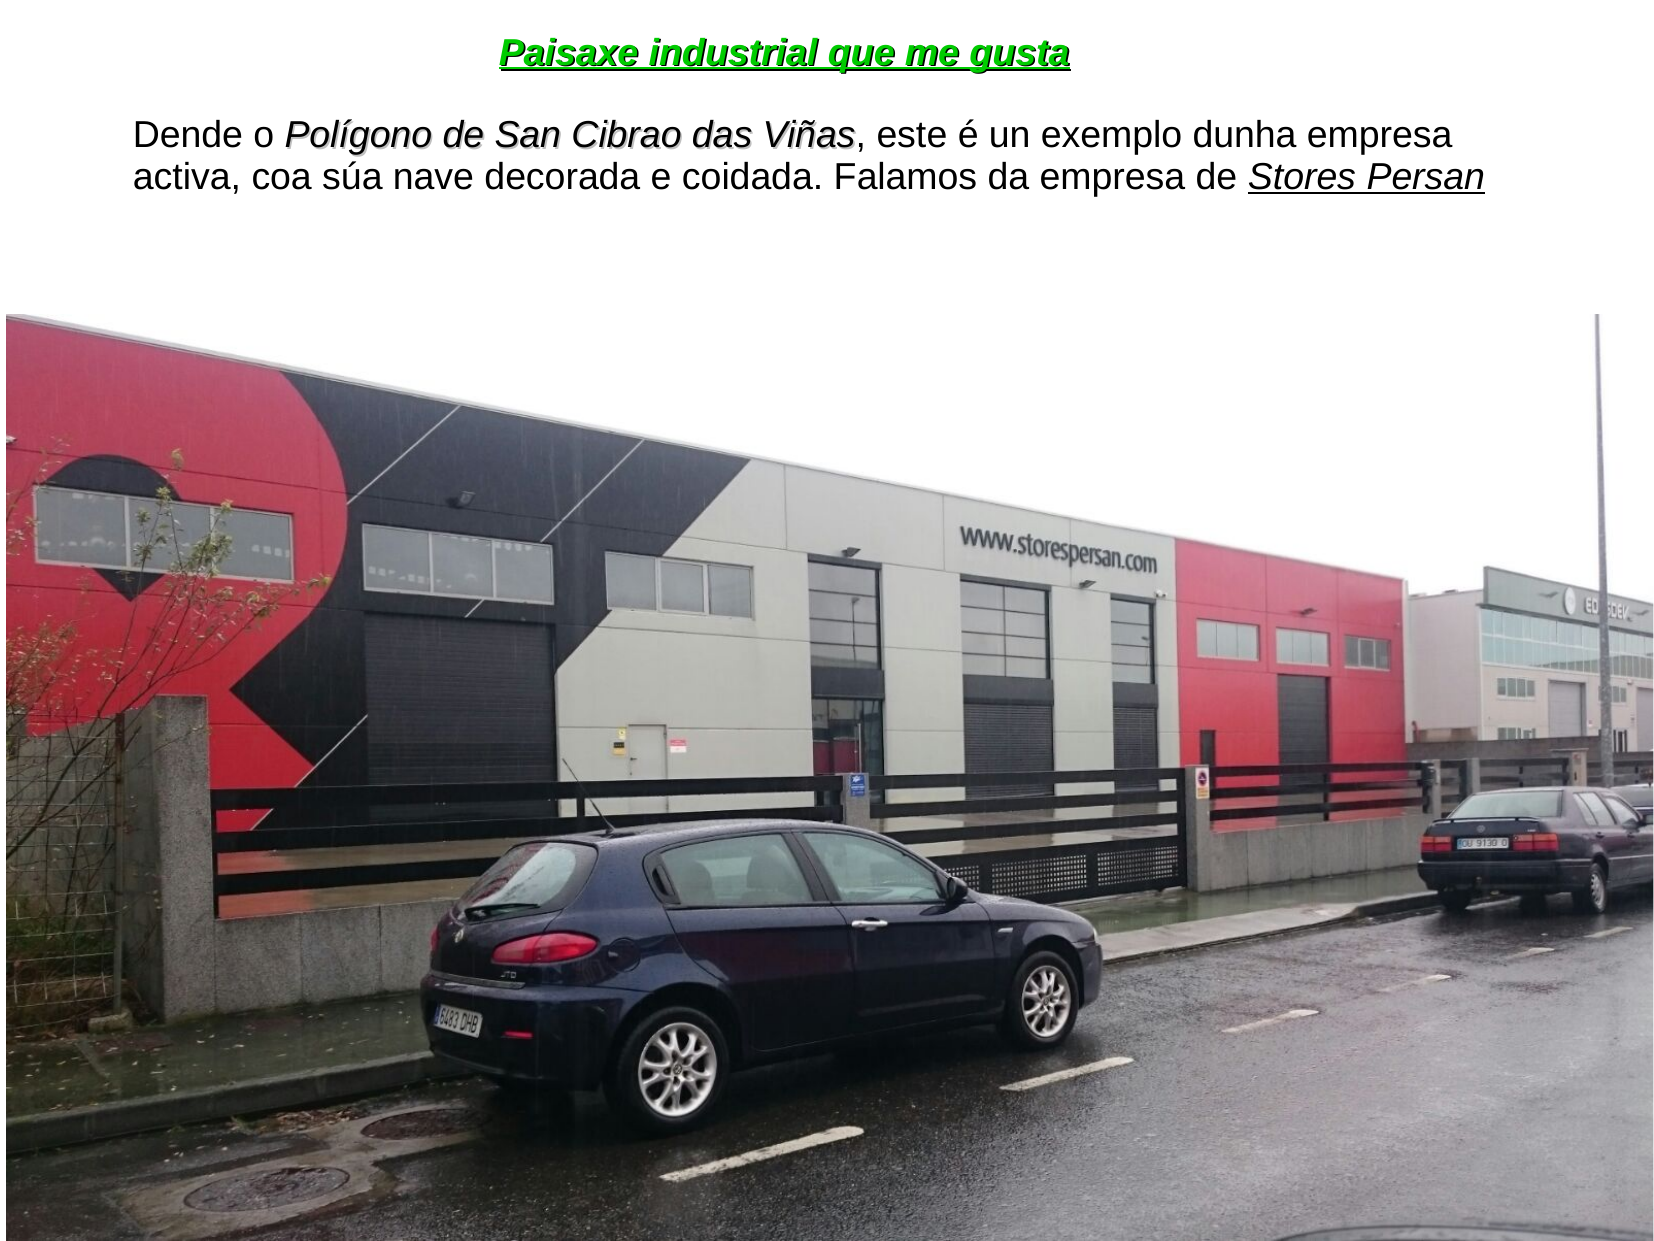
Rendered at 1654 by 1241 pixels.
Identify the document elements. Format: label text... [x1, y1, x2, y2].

picture [6, 314, 1654, 1241]
text_box Paisaxe industrial que me gusta [484, 23, 1085, 81]
text_box Dende o Polígono de San Cibrao das Viñas, este é un exemplo dunha empresa activa, coa súa nave decorada e coidada. Falamos da empresa de Stores Persan [118, 106, 1512, 206]
